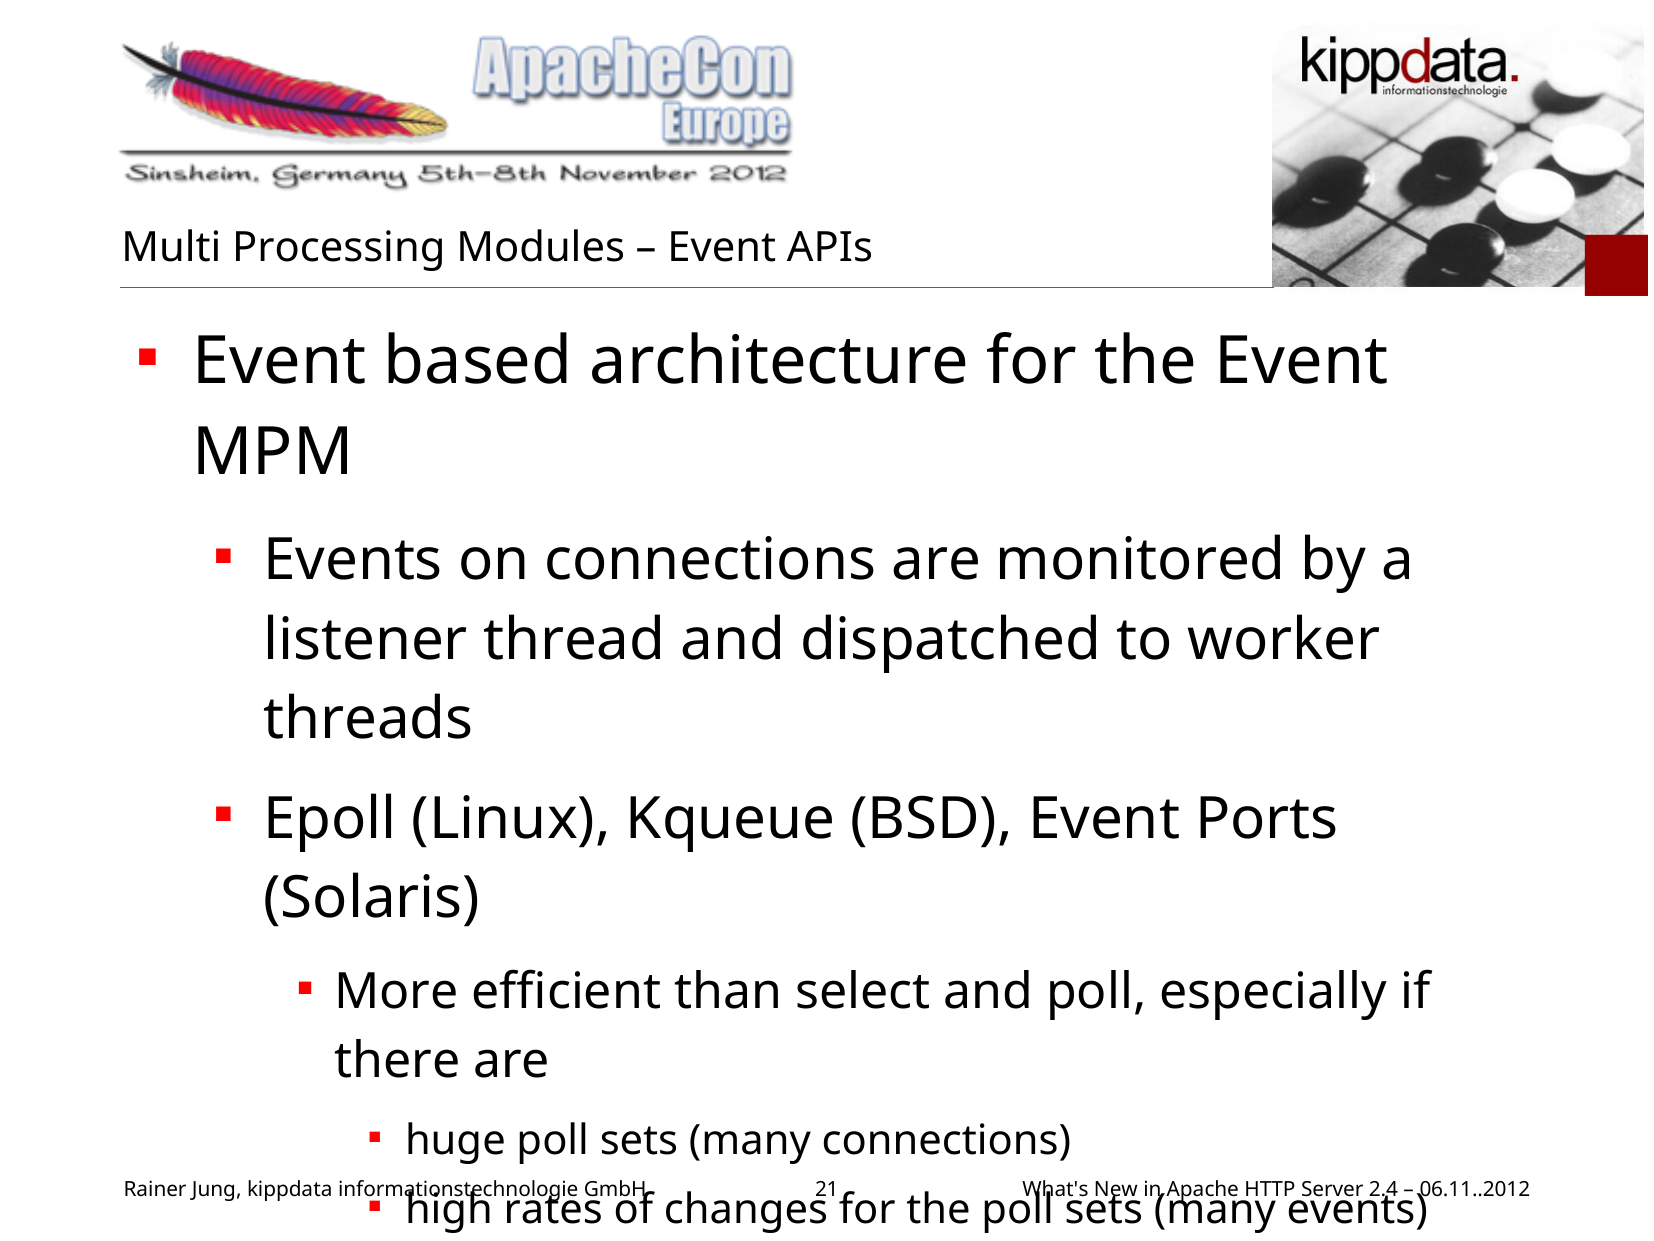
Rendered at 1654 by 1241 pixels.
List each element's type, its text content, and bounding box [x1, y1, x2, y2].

list Event based architecture for the Event MPM Events on connections are monitored by a listener thread and dispatched to worker threads Epoll (Linux), Kqueue (BSD), Event Ports (Solaris) More efficient than select and poll, especially if there are huge poll sets (many connections) high rates of changes for the poll sets (many events) In 2.2 „experimental“, so only few users, source code only slowly getting mature Solaris 10 GA: Kernel crashes during Apache stress testing on Niagara exact API contracts weren't clear at the beginning [121, 312, 1534, 1150]
title Multi Processing Modules – Event APIs [121, 204, 1242, 286]
picture [113, 32, 797, 195]
picture [1272, 5, 1648, 302]
